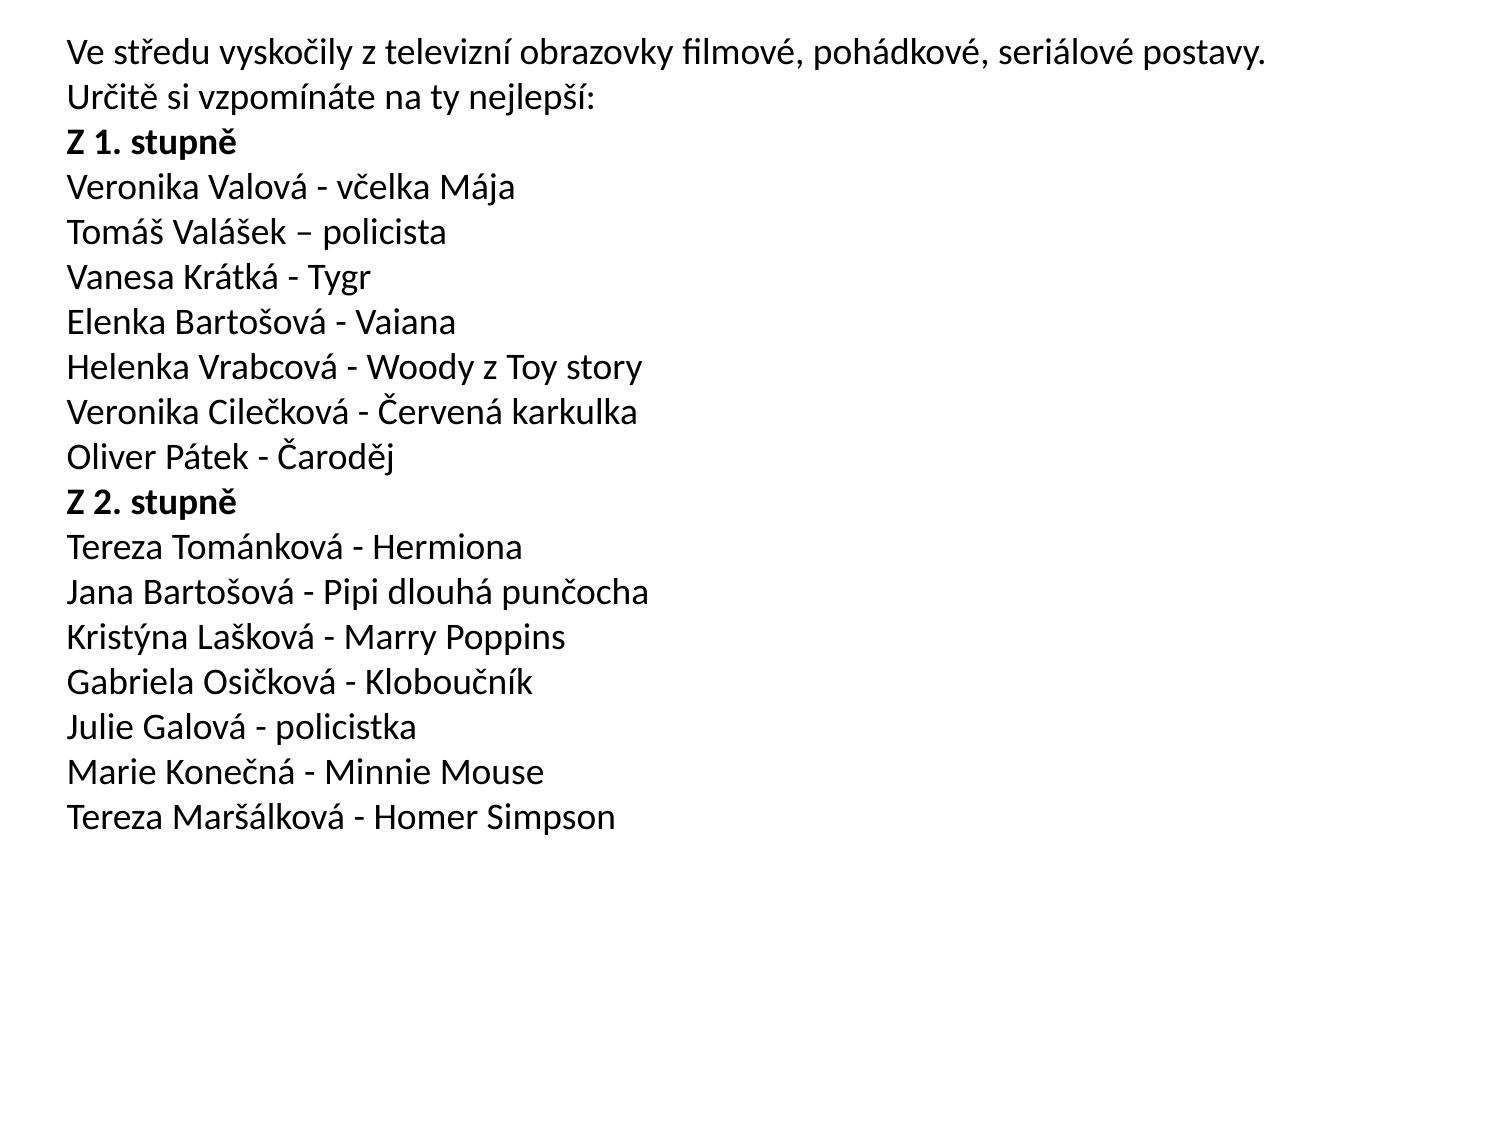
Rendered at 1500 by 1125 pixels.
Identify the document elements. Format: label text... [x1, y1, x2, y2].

list Ve středu vyskočily z televizní obrazovky filmové, pohádkové, seriálové postavy. Určitě si vzpomínáte na ty nejlepší: Z 1. stupně Veronika Valová - včelka Mája Tomáš Valášek – policista Vanesa Krátká - Tygr Elenka Bartošová - Vaiana Helenka Vrabcová - Woody z Toy story Veronika Cilečková - Červená karkulka Oliver Pátek - Čaroděj Z 2. stupně Tereza Tománková - Hermiona Jana Bartošová - Pipi dlouhá punčocha Kristýna Lašková - Marry Poppins Gabriela Osičková - Kloboučník Julie Galová - policistka Marie Konečná - Minnie Mouse Tereza Maršálková - Homer Simpson [17, 19, 1317, 852]
